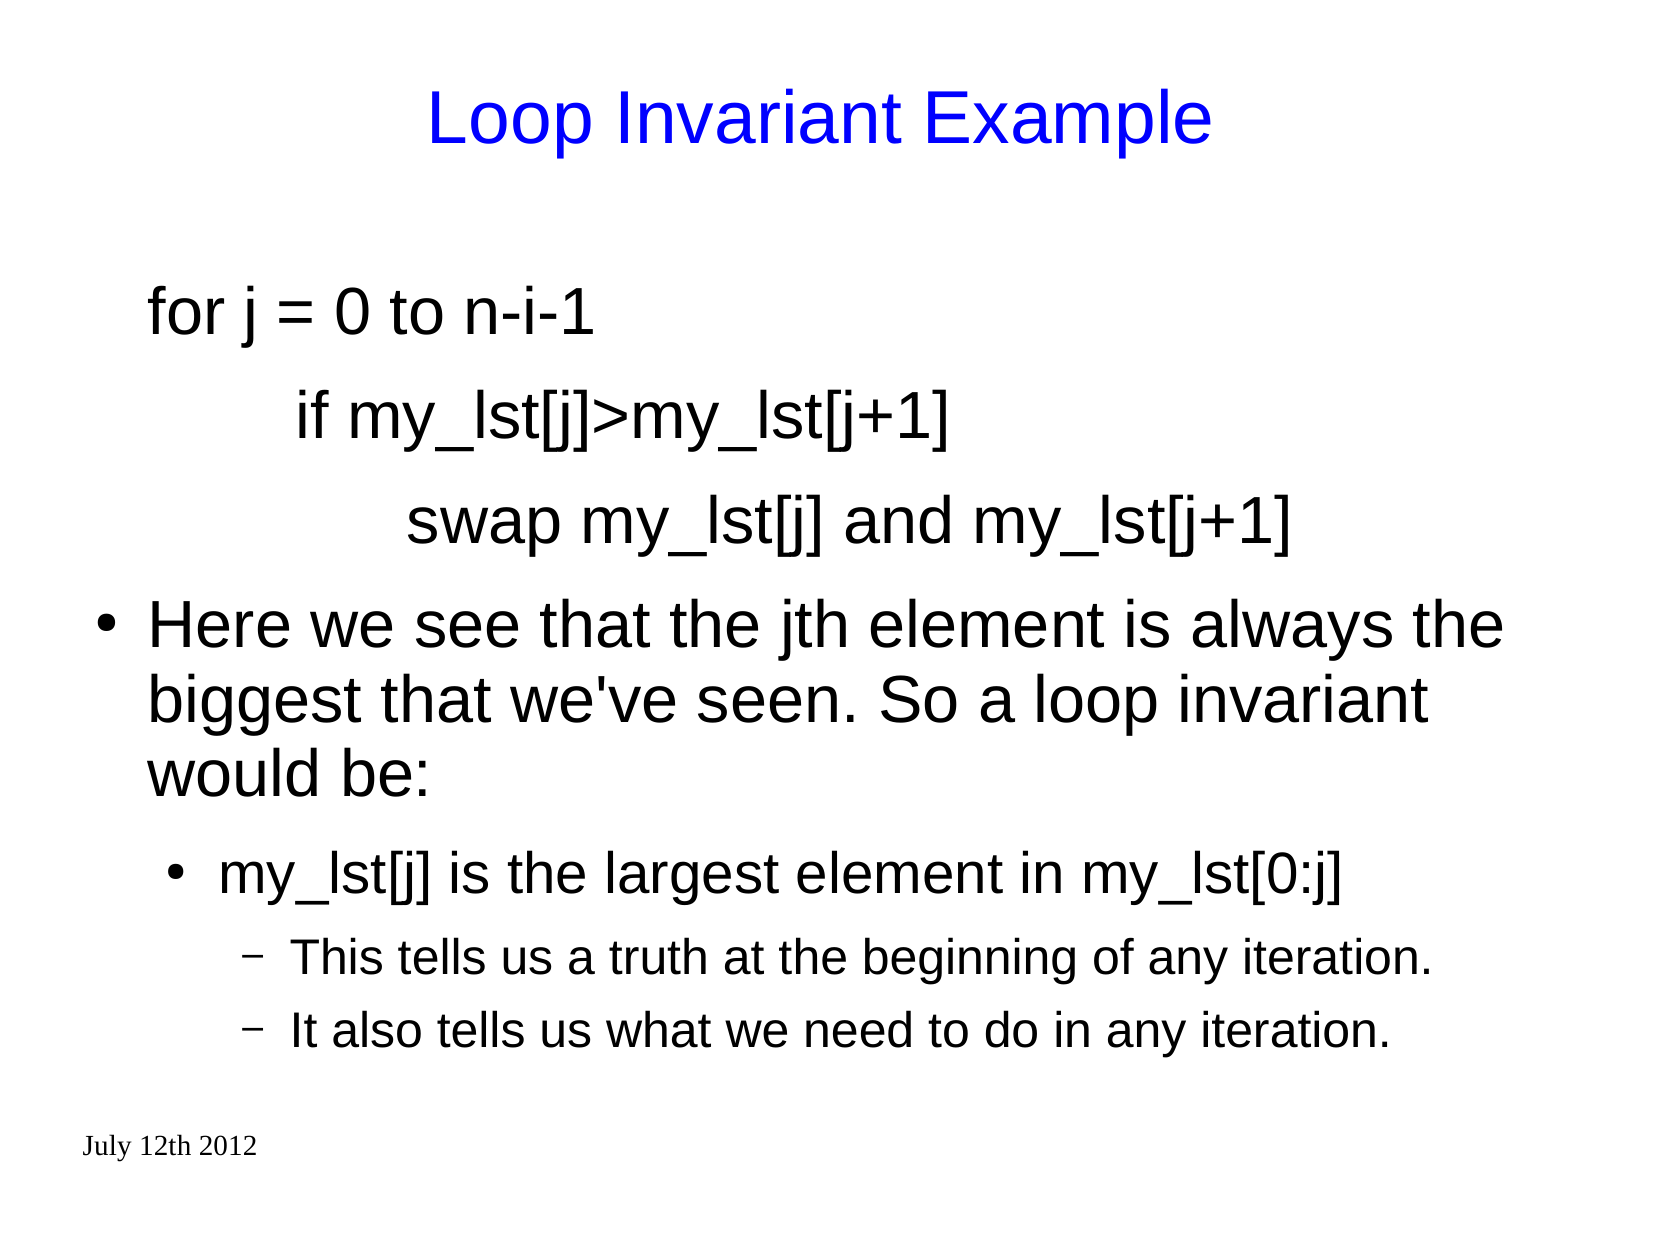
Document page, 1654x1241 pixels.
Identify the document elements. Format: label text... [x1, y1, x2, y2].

title Loop Invariant Example [76, 58, 1565, 178]
list for j = 0 to n-i-1 if my_lst[j]>my_lst[j+1] swap my_lst[j] and my_lst[j+1] Here we see that the jth element is always the biggest that we've seen. So a loop invariant would be: my_lst[j] is the largest element in my_lst[0:j] This tells us a truth at the beginning of any iteration. It also tells us what we need to do in any iteration. [76, 274, 1566, 1093]
